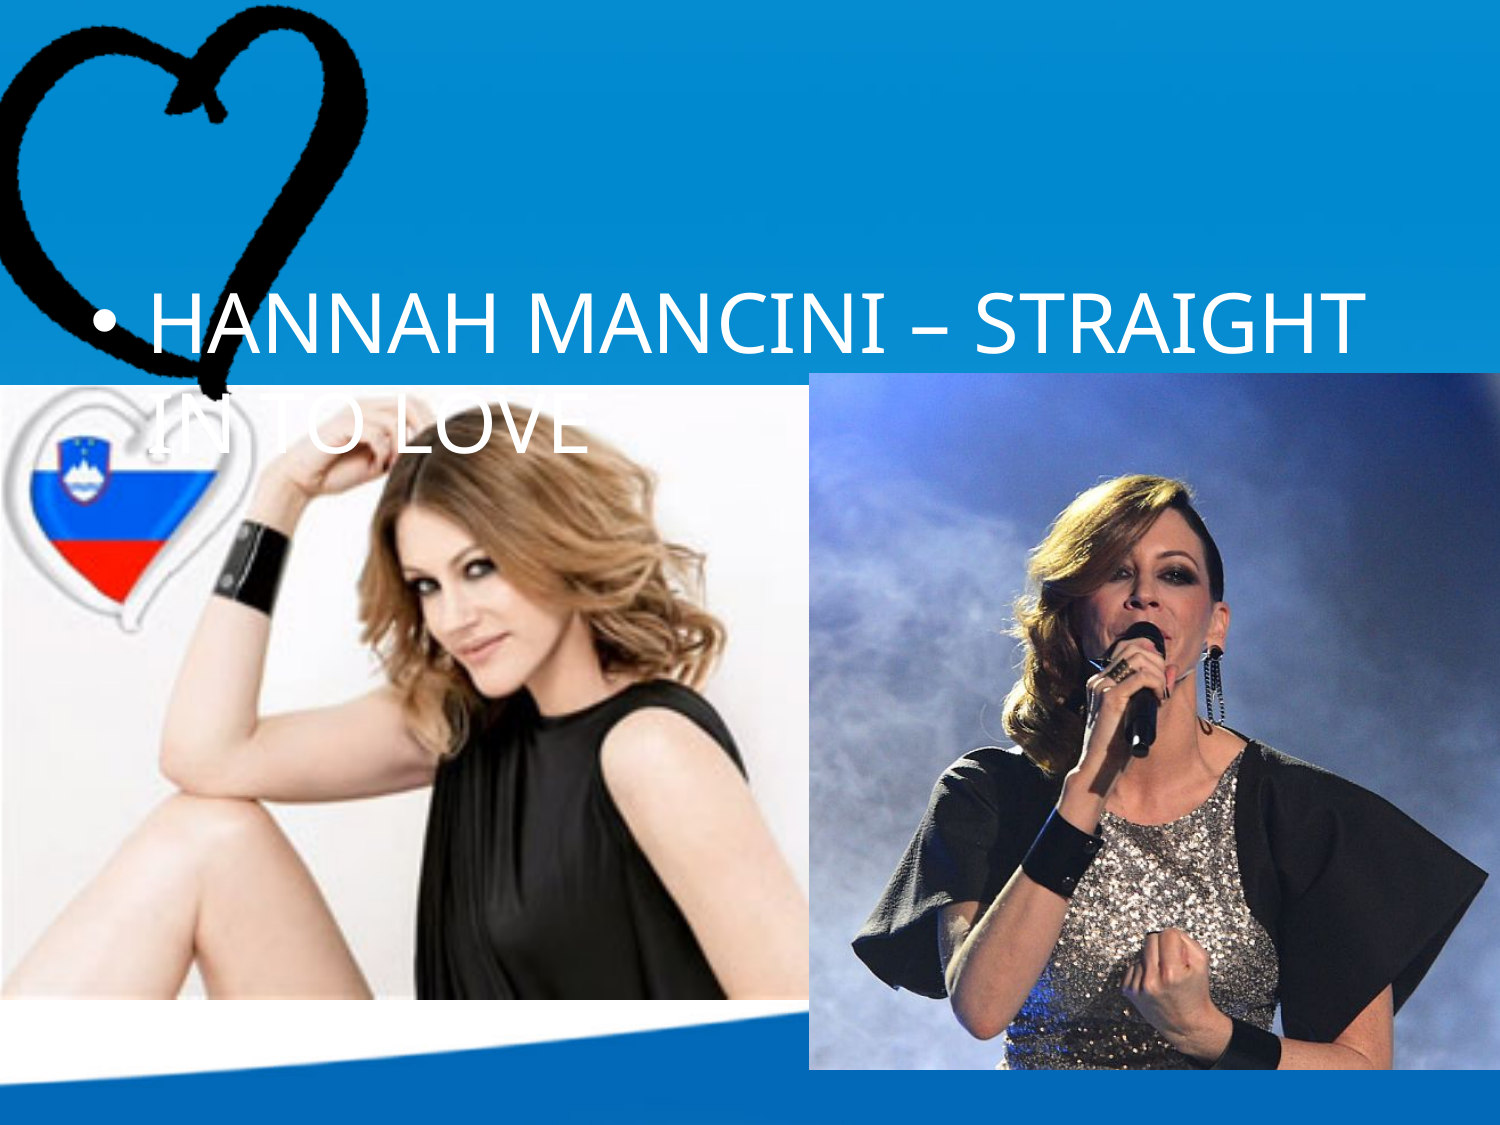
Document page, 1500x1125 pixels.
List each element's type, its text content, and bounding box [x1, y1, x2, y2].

picture [0, 7, 366, 333]
picture [0, 374, 1500, 1125]
list HANNAH MANCINI – STRAIGHT IN TO LOVE [75, 262, 1425, 1005]
